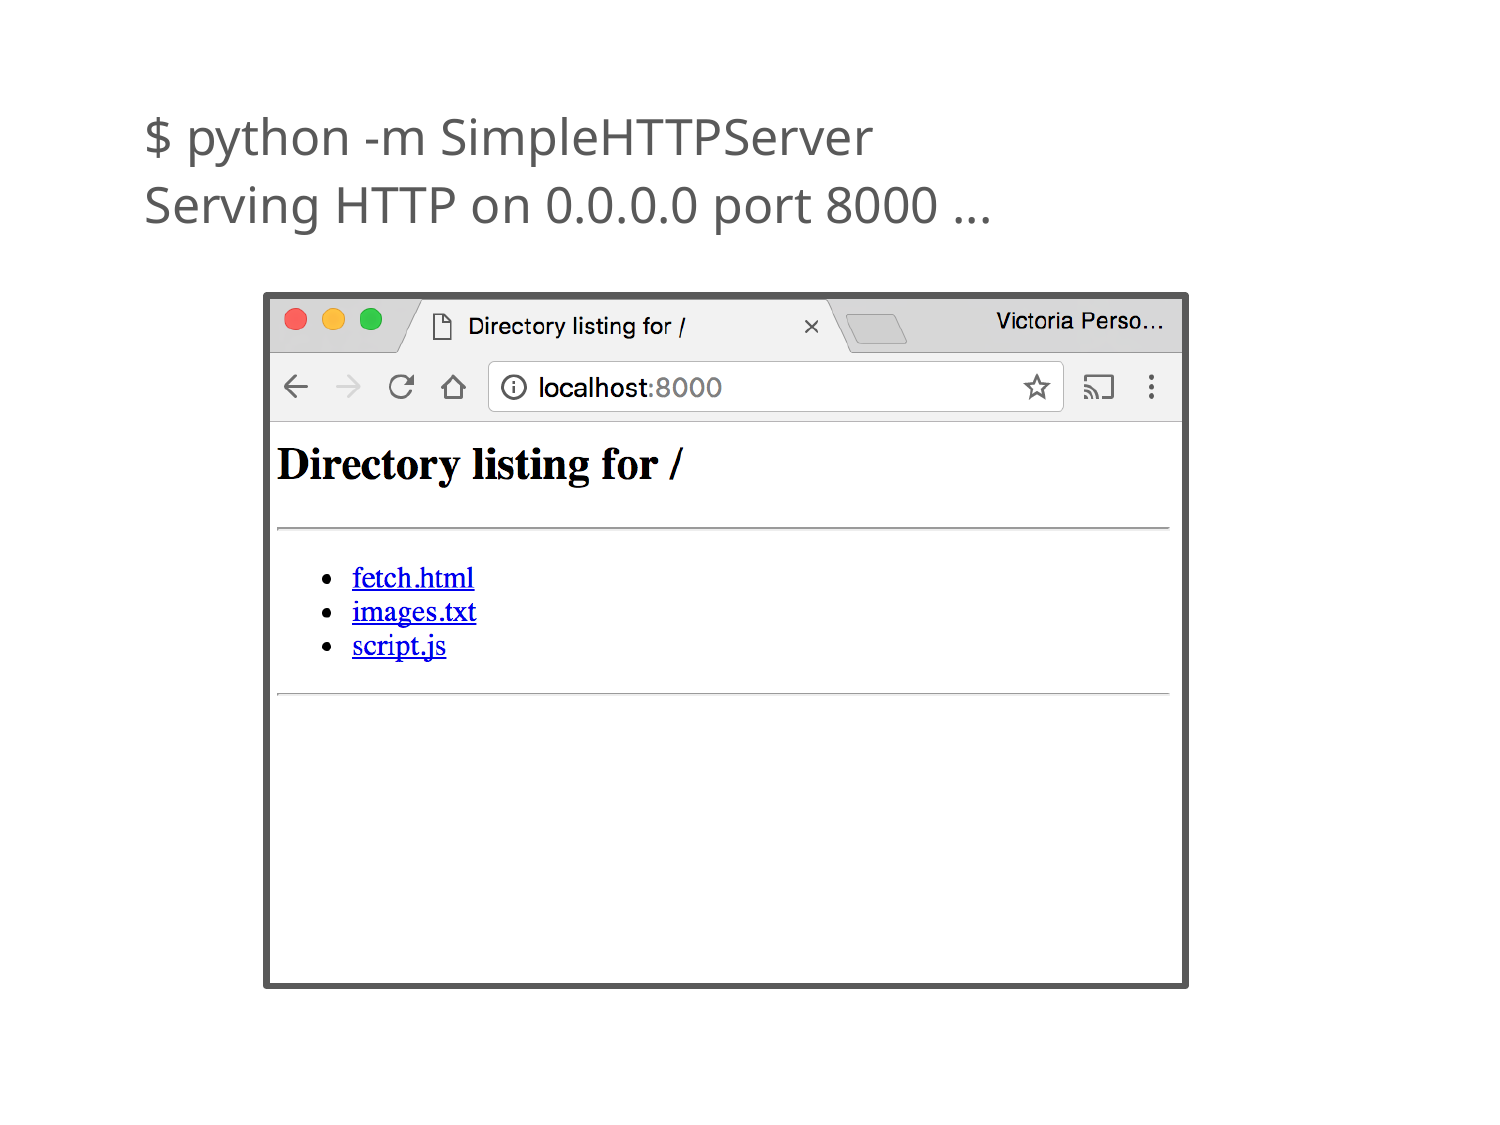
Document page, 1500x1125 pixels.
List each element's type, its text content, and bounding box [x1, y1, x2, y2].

picture [269, 298, 1183, 983]
list $ python -m SimpleHTTPServer Serving HTTP on 0.0.0.0 port 8000 ... [129, 80, 1373, 224]
